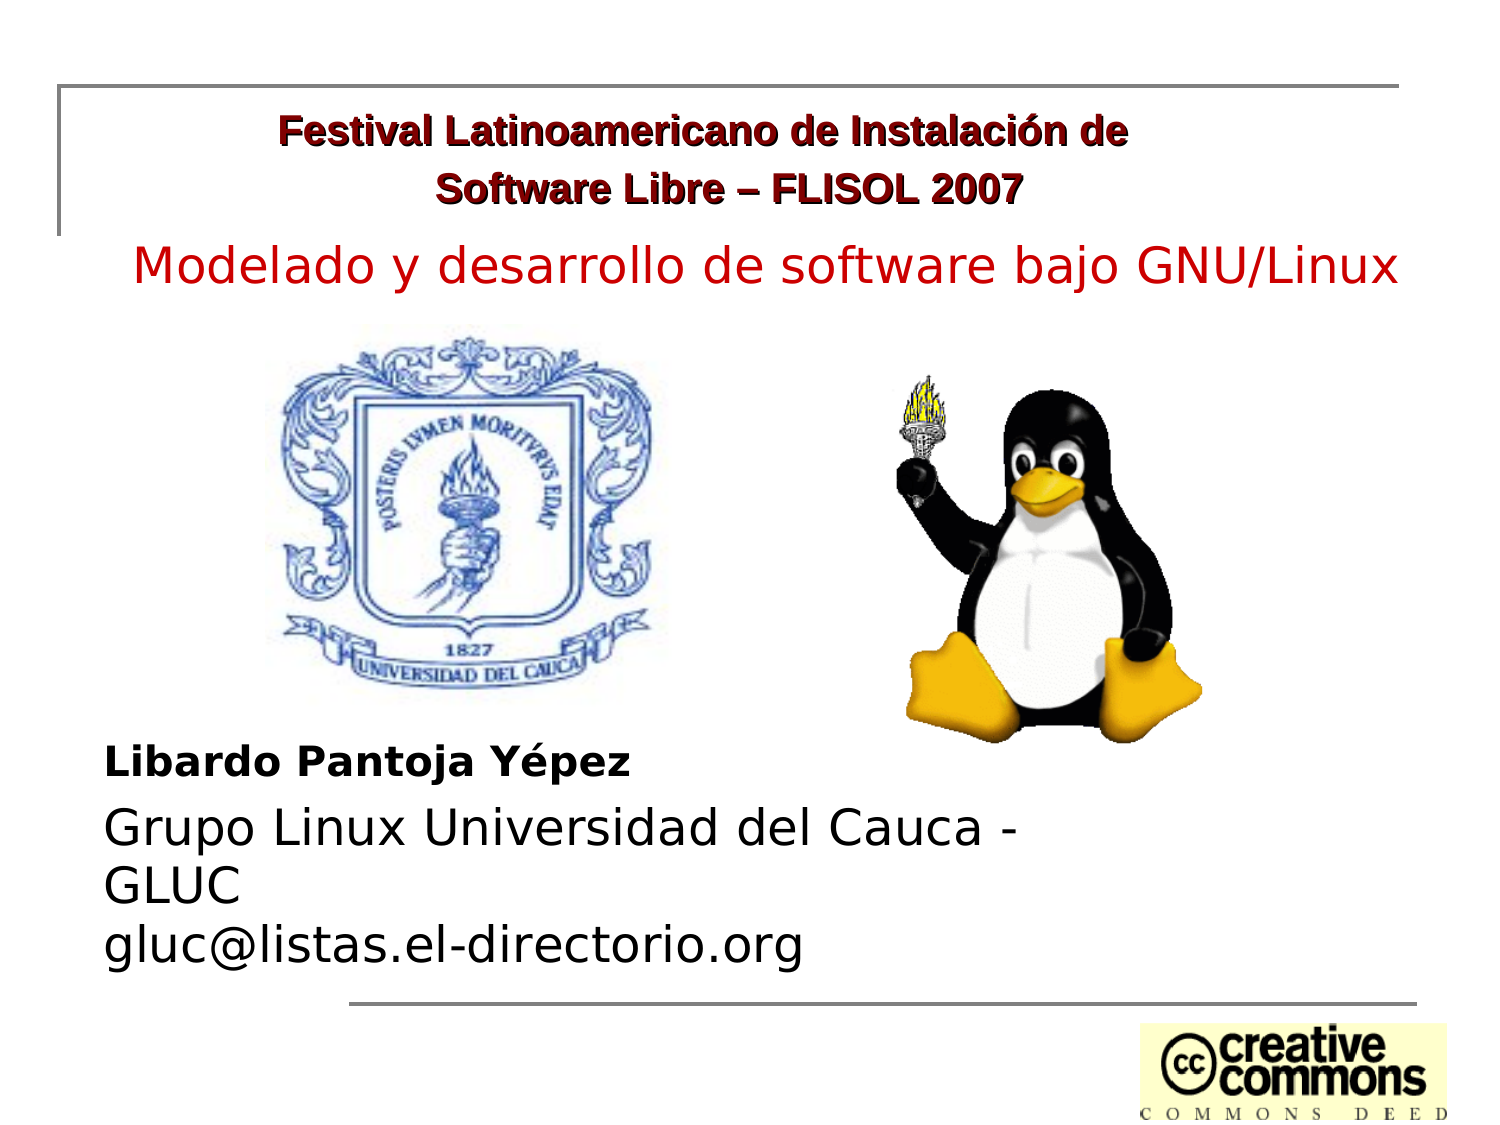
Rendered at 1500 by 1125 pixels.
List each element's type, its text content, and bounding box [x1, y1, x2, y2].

subtitle Libardo Pantoja Yépez Grupo Linux Universidad del Cauca - GLUC gluc@listas.el-directorio.org [88, 738, 1182, 945]
picture [1139, 1022, 1447, 1120]
picture [265, 324, 680, 709]
picture [797, 293, 1302, 798]
title Modelado y desarrollo de software bajo GNU/Linux [118, 206, 1433, 325]
text_box Festival Latinoamericano de Instalación de Software Libre – FLISOL 2007 [177, 88, 1211, 213]
